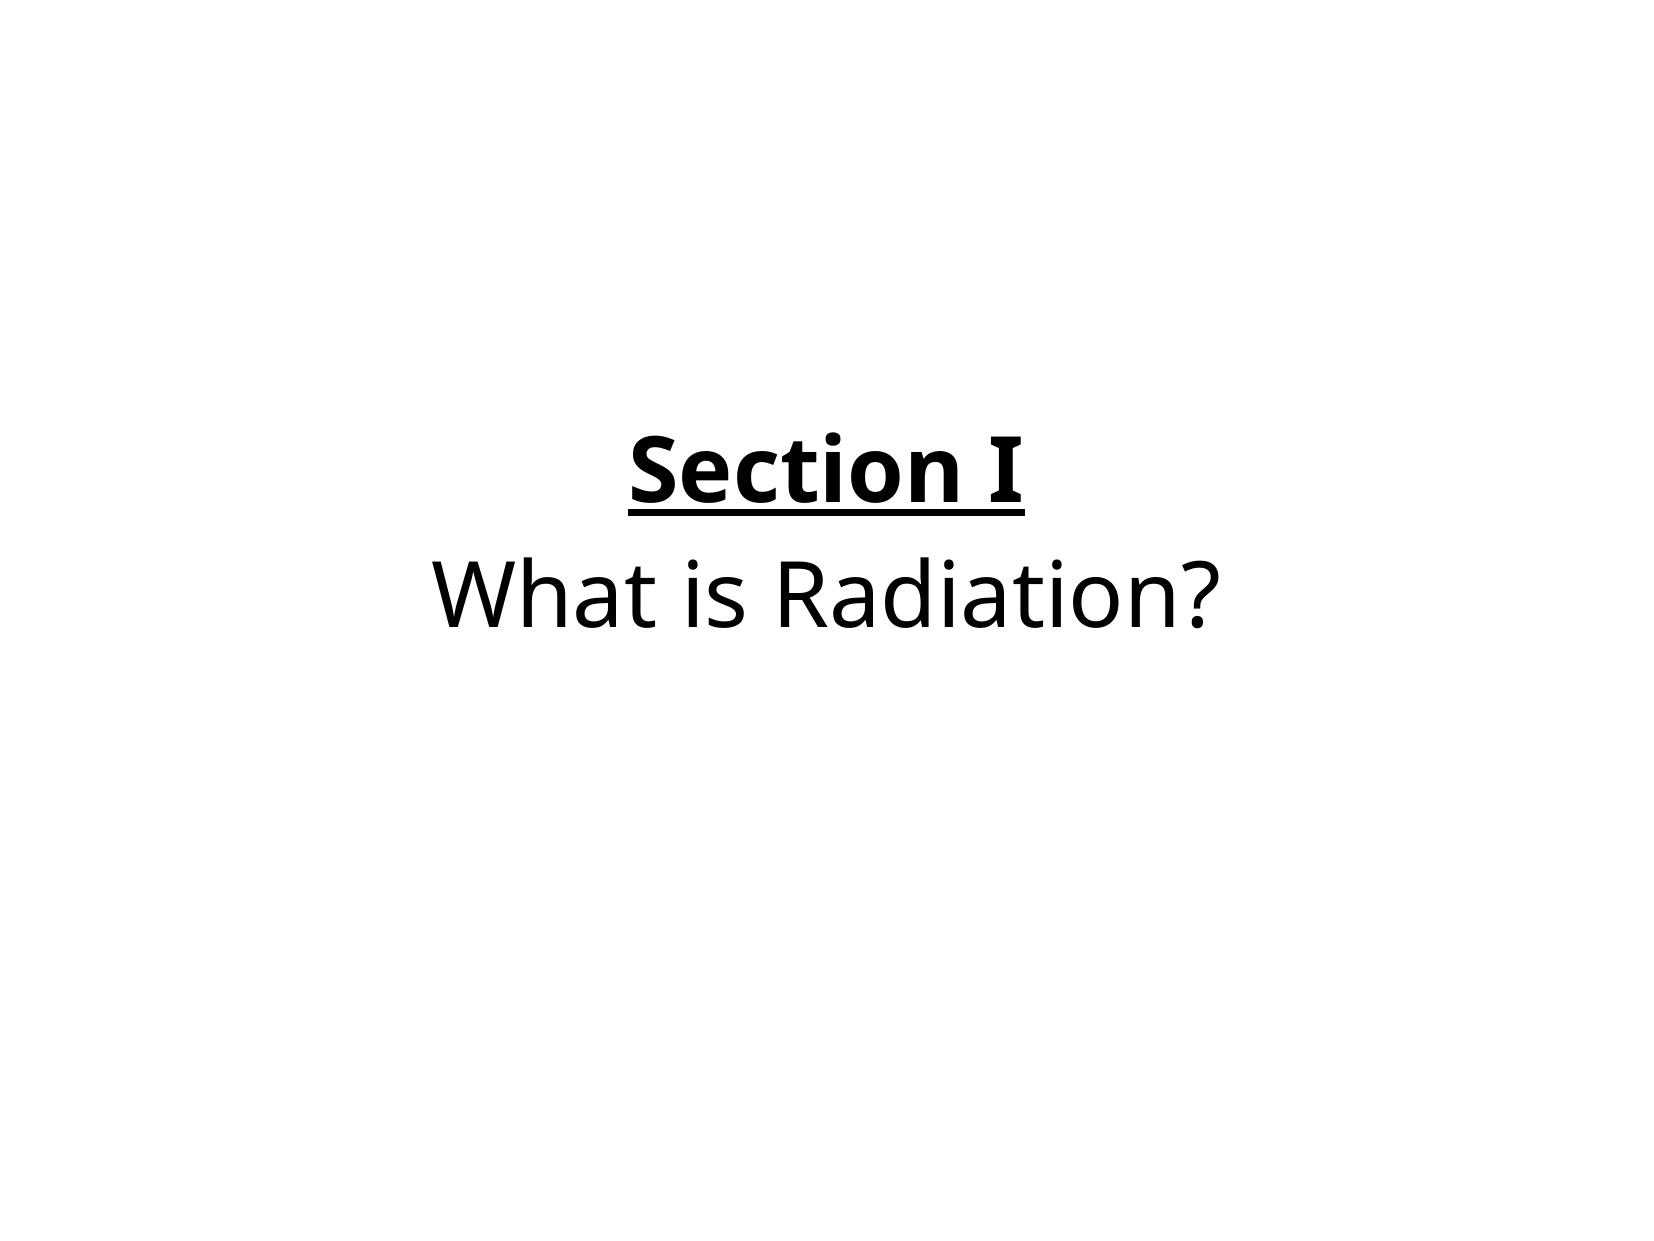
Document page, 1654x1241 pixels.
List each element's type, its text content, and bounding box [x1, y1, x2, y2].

subtitle Section I What is Radiation? [82, 49, 1571, 1010]
